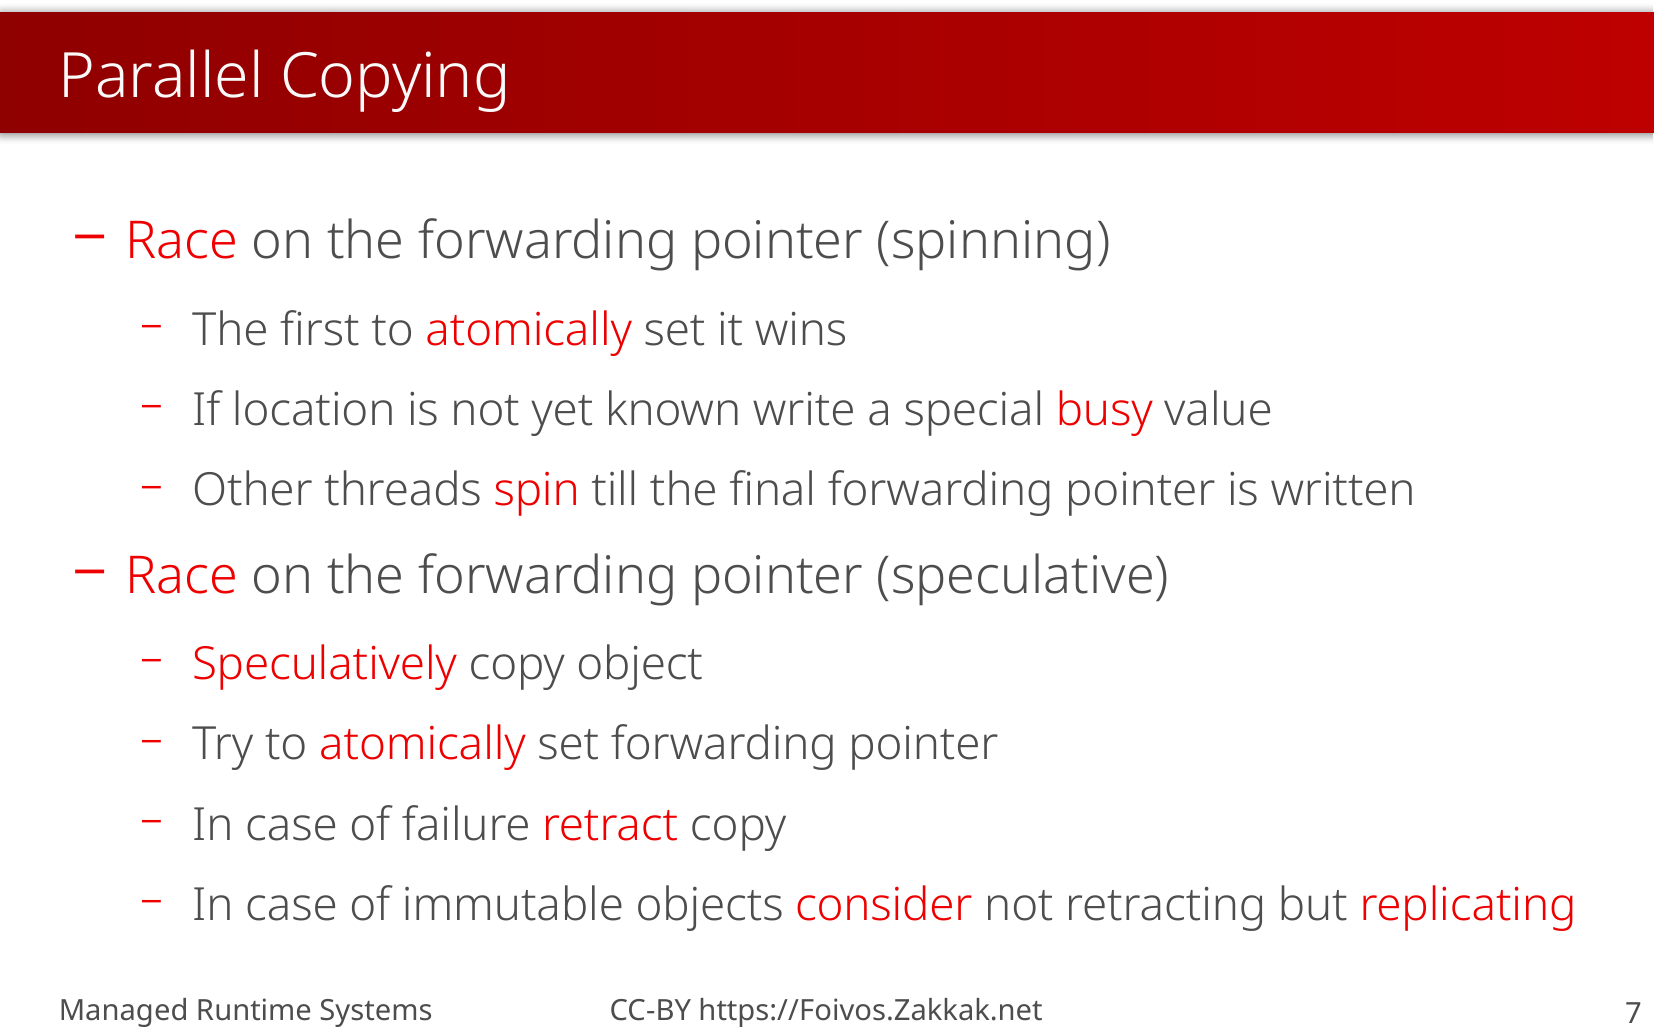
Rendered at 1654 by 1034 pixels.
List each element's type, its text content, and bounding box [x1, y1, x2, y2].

list Race on the forwarding pointer (spinning) The first to atomically set it wins If location is not yet known write a special busy value Other threads spin till the final forwarding pointer is written Race on the forwarding pointer (speculative) Speculatively copy object Try to atomically set forwarding pointer In case of failure retract copy In case of immutable objects consider not retracting but replicating [58, 177, 1594, 960]
title Parallel Copying [58, 7, 1329, 139]
